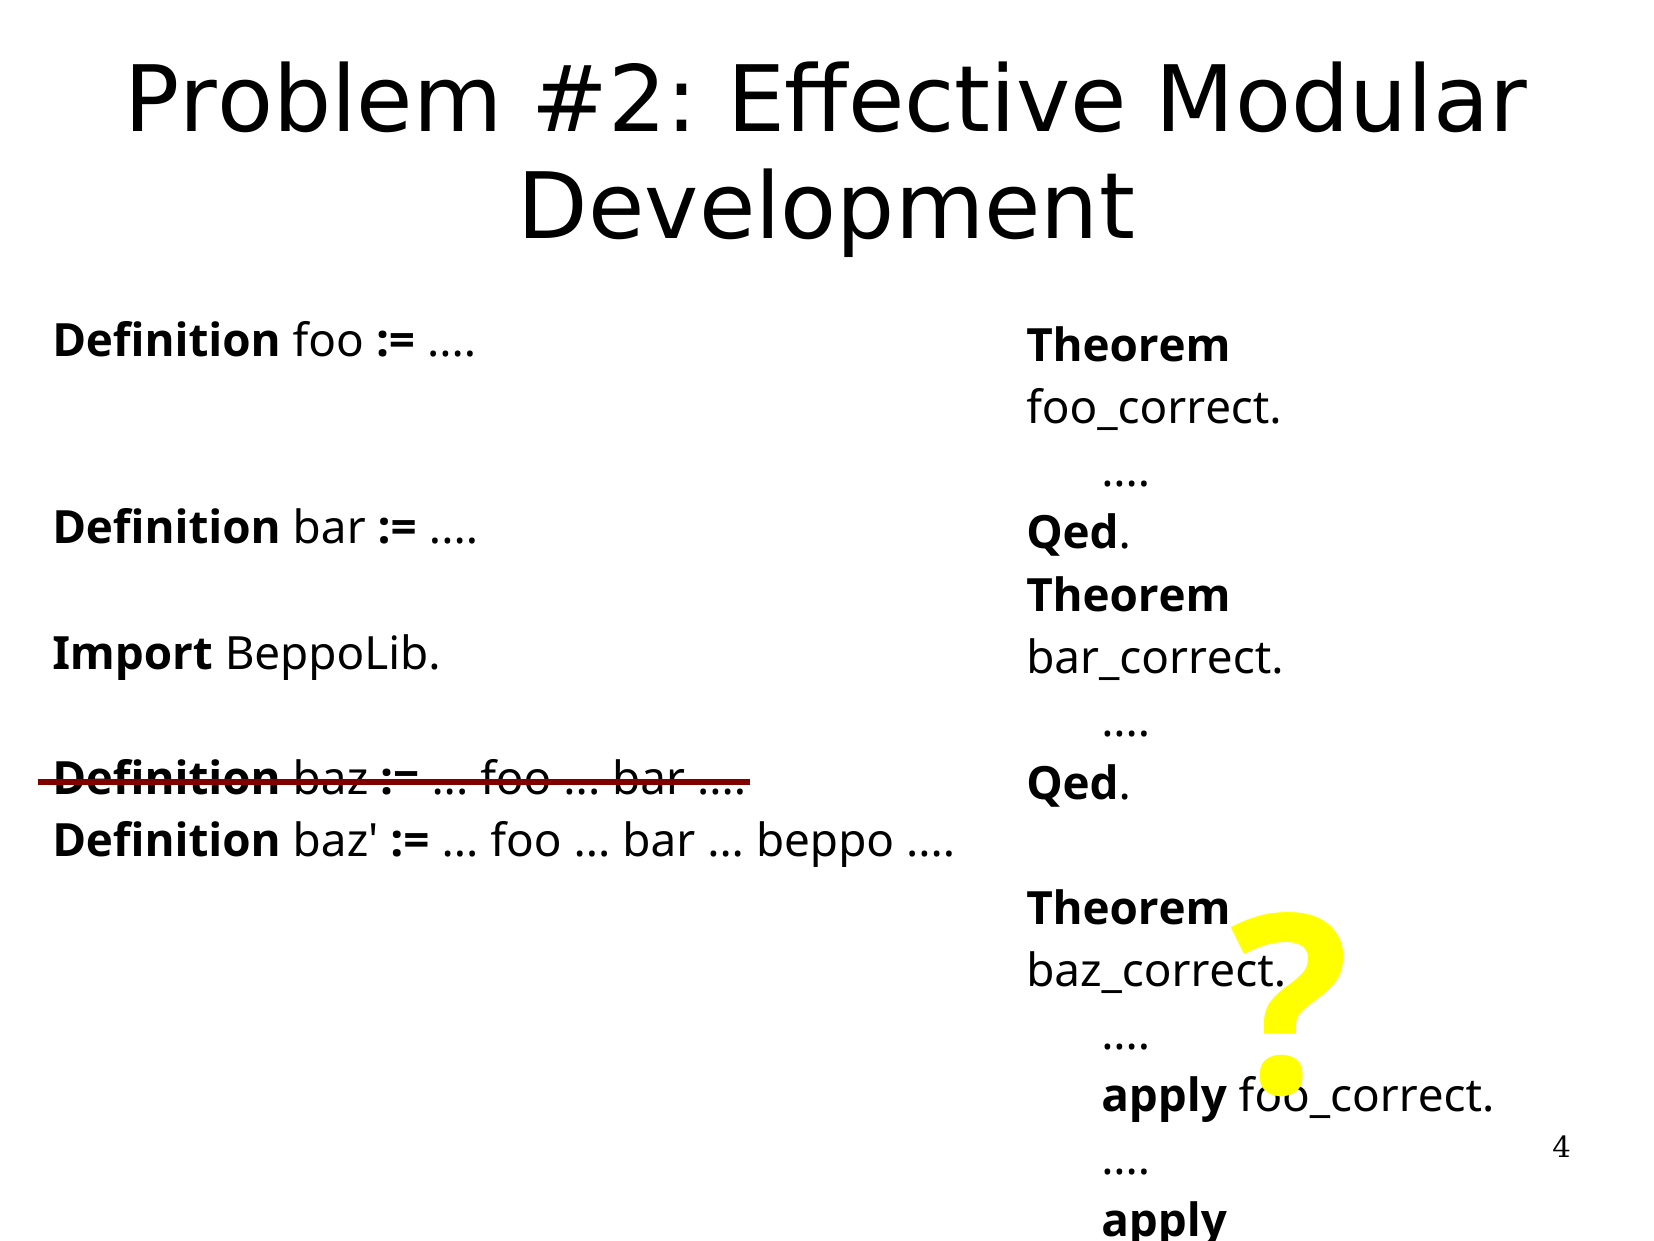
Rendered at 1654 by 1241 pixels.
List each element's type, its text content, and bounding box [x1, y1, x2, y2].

text_box Definition foo := .... Definition bar := .... Import BeppoLib. Definition baz := ... foo ... bar .... Definition baz' := ... foo ... bar ... beppo .... [37, 300, 976, 1004]
title Problem #2: Effective Modular Development [82, 45, 1571, 261]
text_box ? [1215, 818, 1404, 1102]
text_box Theorem foo_correct. .... Qed. Theorem bar_correct. .... Qed. Theorem baz_correct. .... apply foo_correct. .... apply bar_correct. .... Qed. [1011, 304, 1512, 1188]
